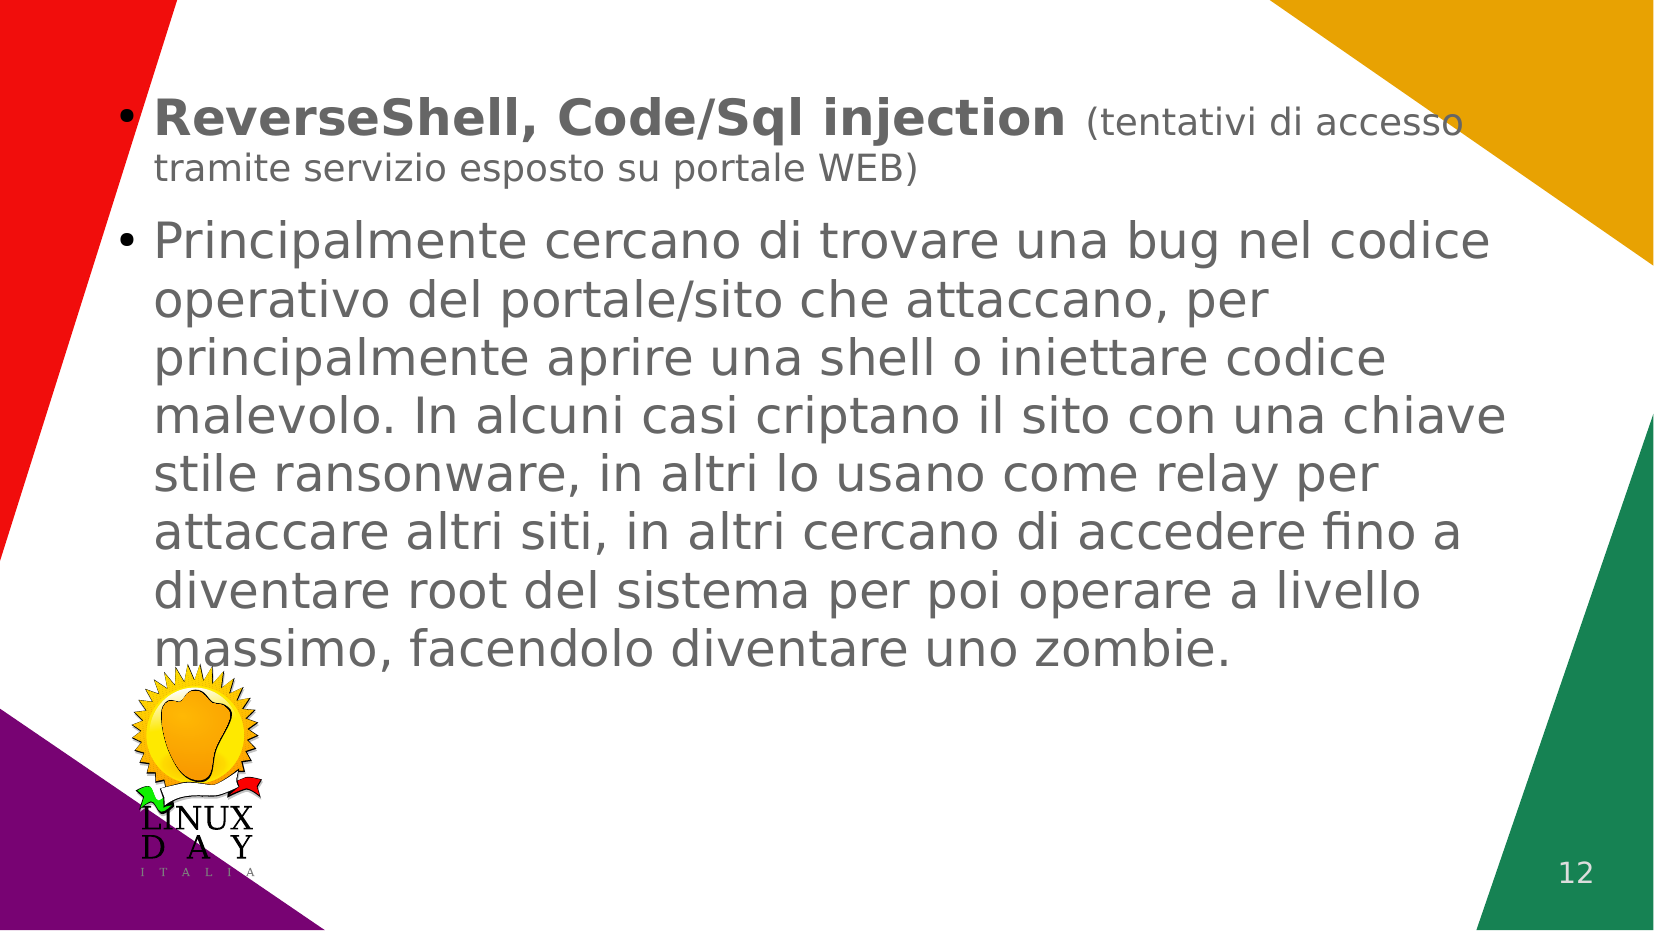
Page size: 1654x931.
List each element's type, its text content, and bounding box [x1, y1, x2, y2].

list ReverseShell, Code/Sql injection (tentativi di accesso tramite servizio esposto su portale WEB) Principalmente cercano di trovare una bug nel codice operativo del portale/sito che attaccano, per principalmente aprire una shell o iniettare codice malevolo. In alcuni casi criptano il sito con una chiave stile ransonware, in altri lo usano come relay per attaccare altri siti, in altri cercano di accedere fino a diventare root del sistema per poi operare a livello massimo, facendolo diventare uno zombie. [118, 88, 1595, 827]
picture [0, 644, 404, 931]
